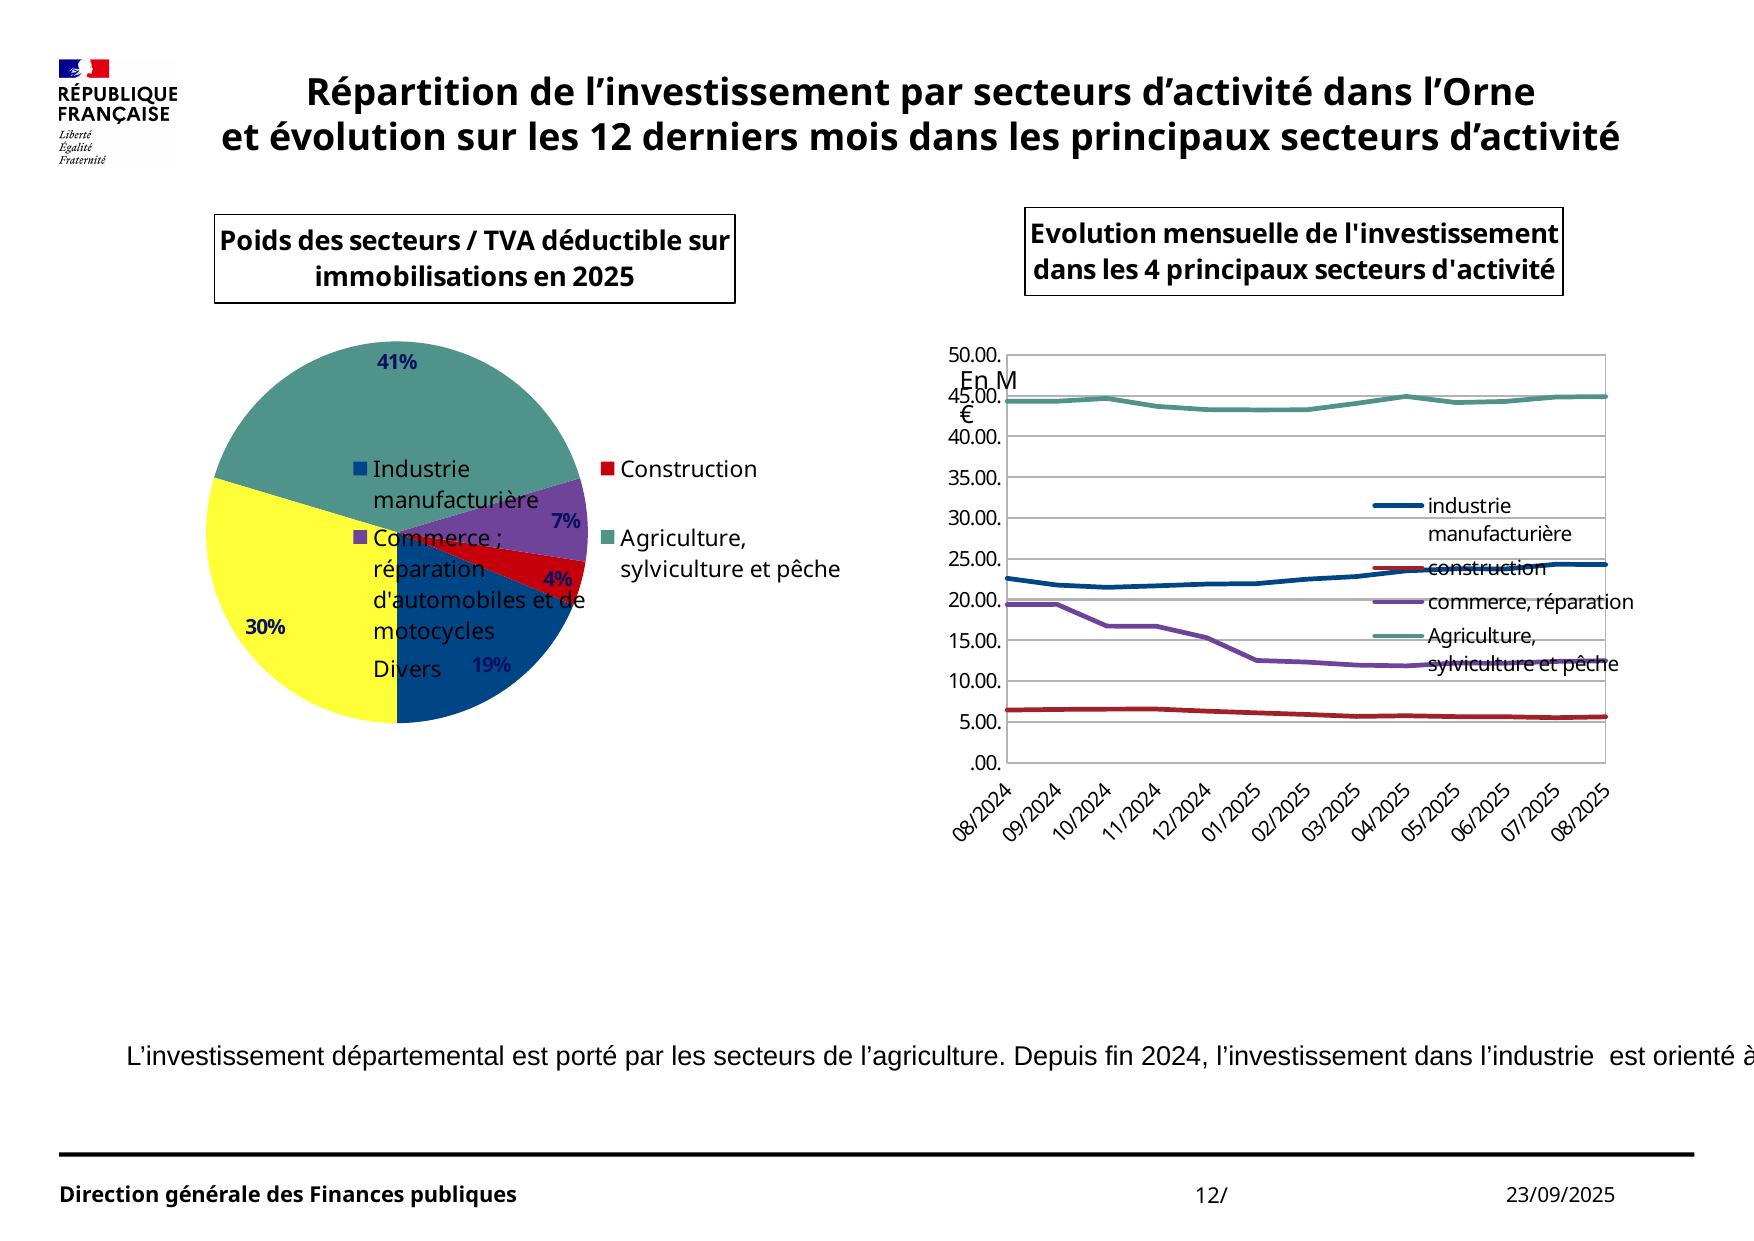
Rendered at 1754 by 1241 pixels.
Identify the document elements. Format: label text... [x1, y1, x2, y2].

text_box L’investissement départemental est porté par les secteurs de l’agriculture. Depuis fin 2024, l’investissement dans l’industrie est orienté à la hausse. En revanche, l’investissement dans le secteur du commerce, de la réparation automobile et des motocycles est en retrait significatif. [111, 1033, 1708, 1159]
title Répartition de l’investissement par secteurs d’activité dans l’Orne et évolution sur les 12 derniers mois dans les principaux secteurs d’activité [177, 49, 1667, 178]
chart [88, 191, 861, 945]
chart [944, 206, 1654, 963]
